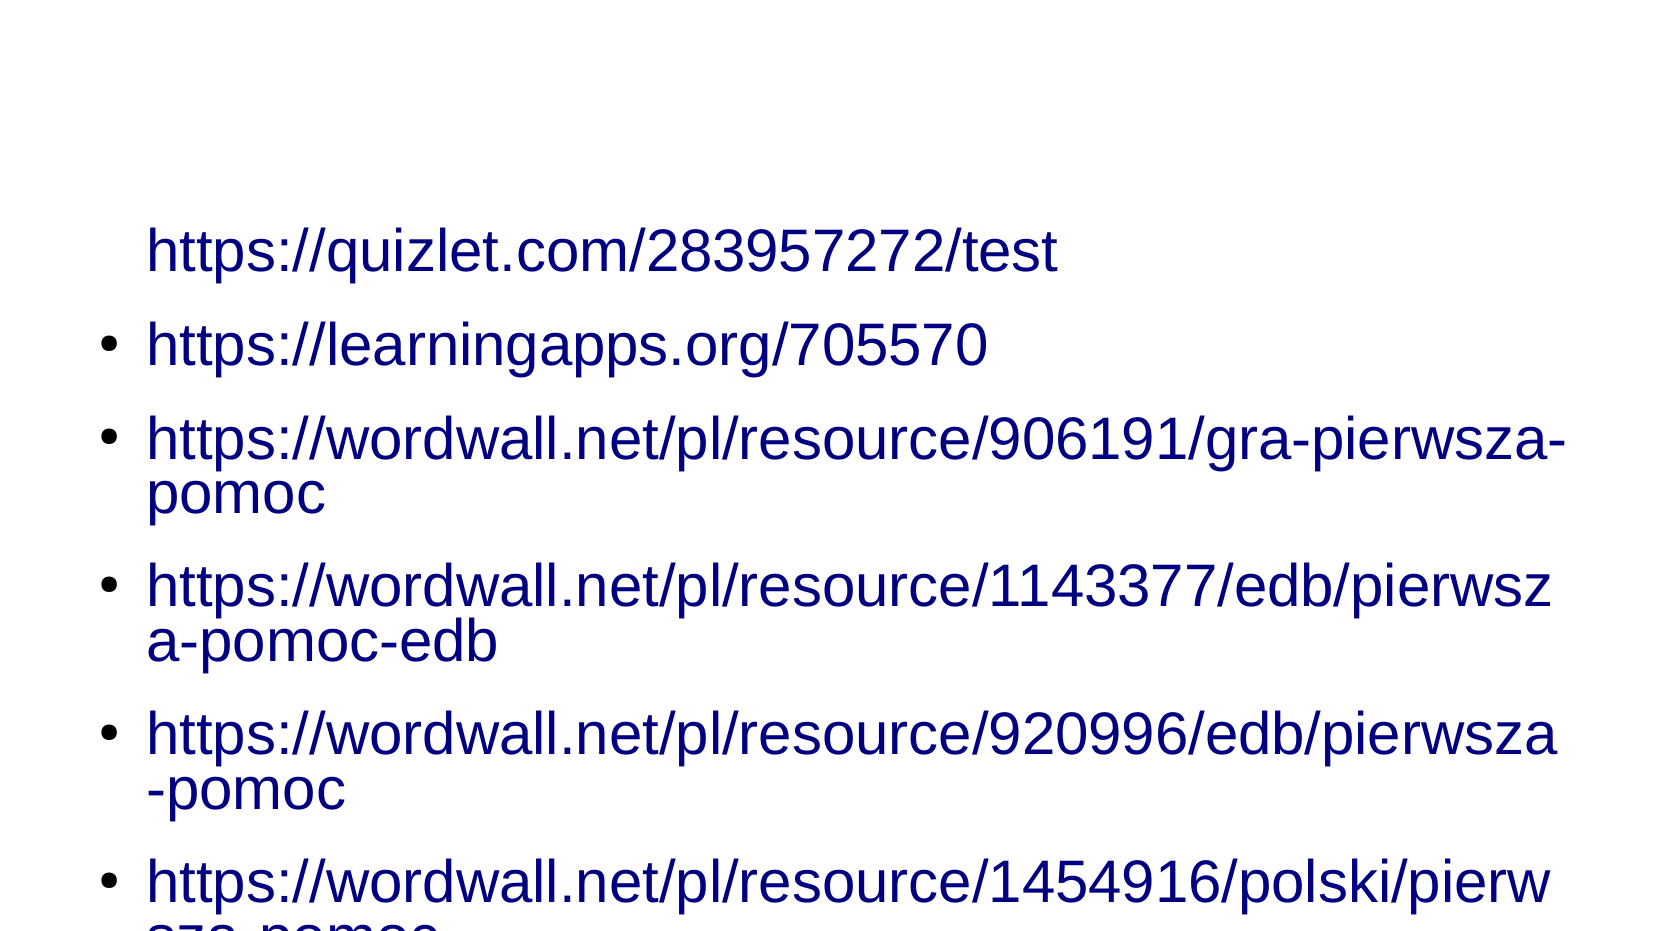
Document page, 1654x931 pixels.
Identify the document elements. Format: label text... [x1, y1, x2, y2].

list https://quizlet.com/283957272/test https://learningapps.org/705570 https://wordwall.net/pl/resource/906191/gra-pierwsza-pomoc https://wordwall.net/pl/resource/1143377/edb/pierwsza-pomoc-edb https://wordwall.net/pl/resource/920996/edb/pierwsza-pomoc https://wordwall.net/pl/resource/1454916/polski/pierwsza-pomoc [82, 217, 1571, 758]
